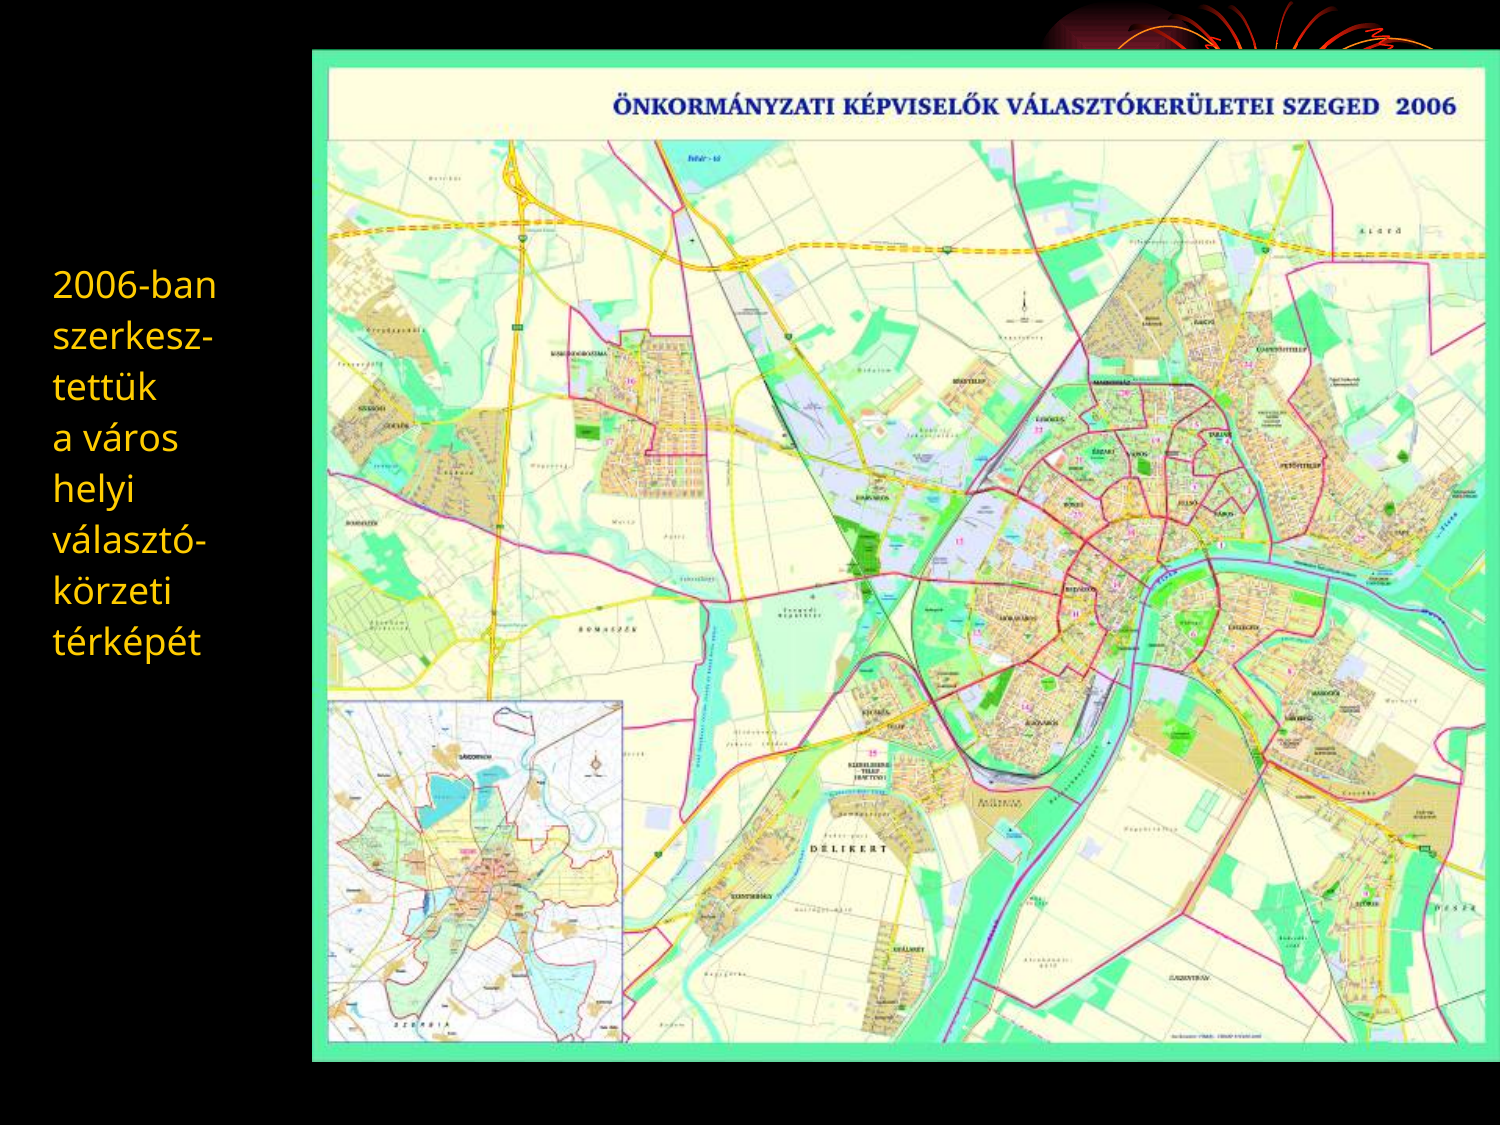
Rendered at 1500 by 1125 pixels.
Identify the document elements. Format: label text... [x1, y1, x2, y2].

picture [312, 49, 1500, 1062]
text_box 2006-ban szerkesz- tettük a város helyi választó- körzeti térképét [37, 199, 303, 675]
list [24, 62, 288, 1063]
